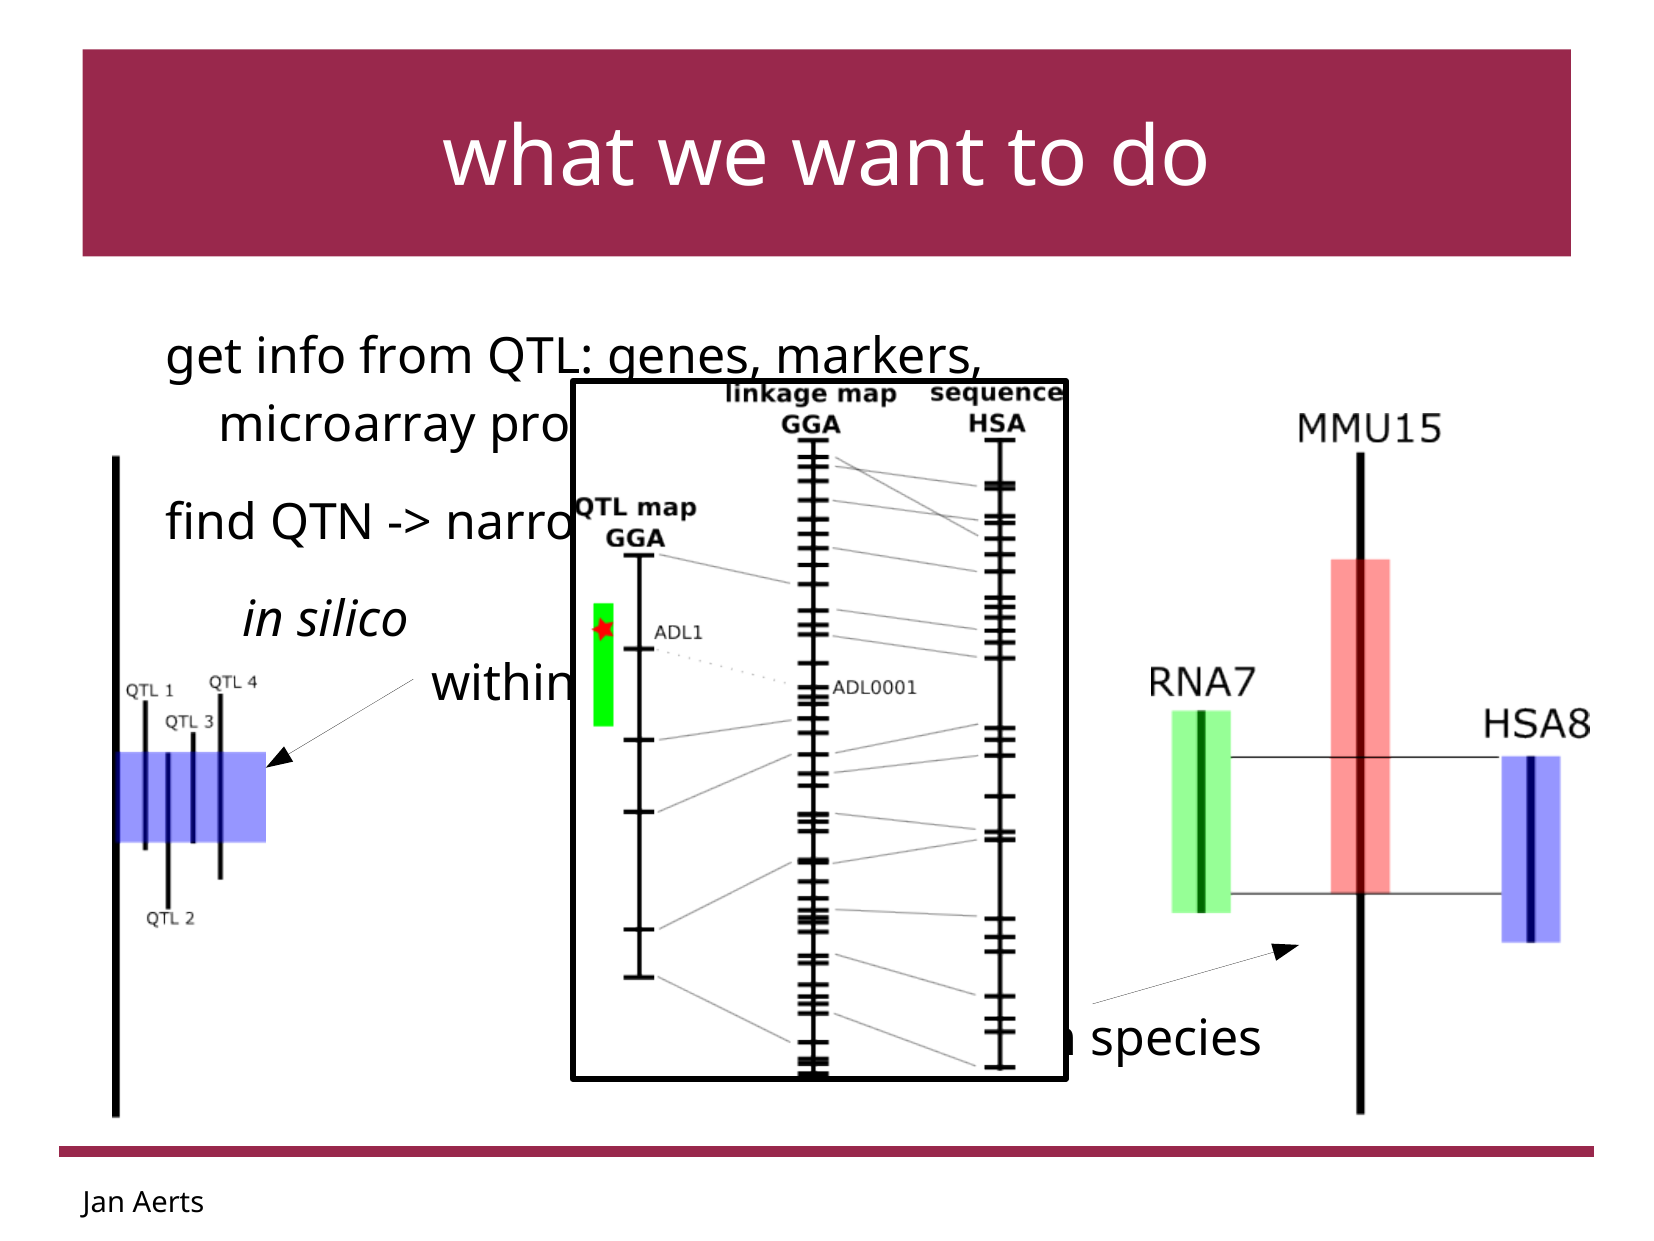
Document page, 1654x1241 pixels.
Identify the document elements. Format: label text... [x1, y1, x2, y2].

picture [1151, 413, 1590, 1119]
list within species [413, 647, 570, 709]
list get info from QTL: genes, markers, microarray probes, ... find QTN -> narrow down QTL regions in silico [147, 319, 1217, 622]
title what we want to do [82, 49, 1571, 257]
picture [112, 452, 266, 1123]
picture [575, 383, 1063, 1076]
list between species [1069, 1001, 1151, 1063]
